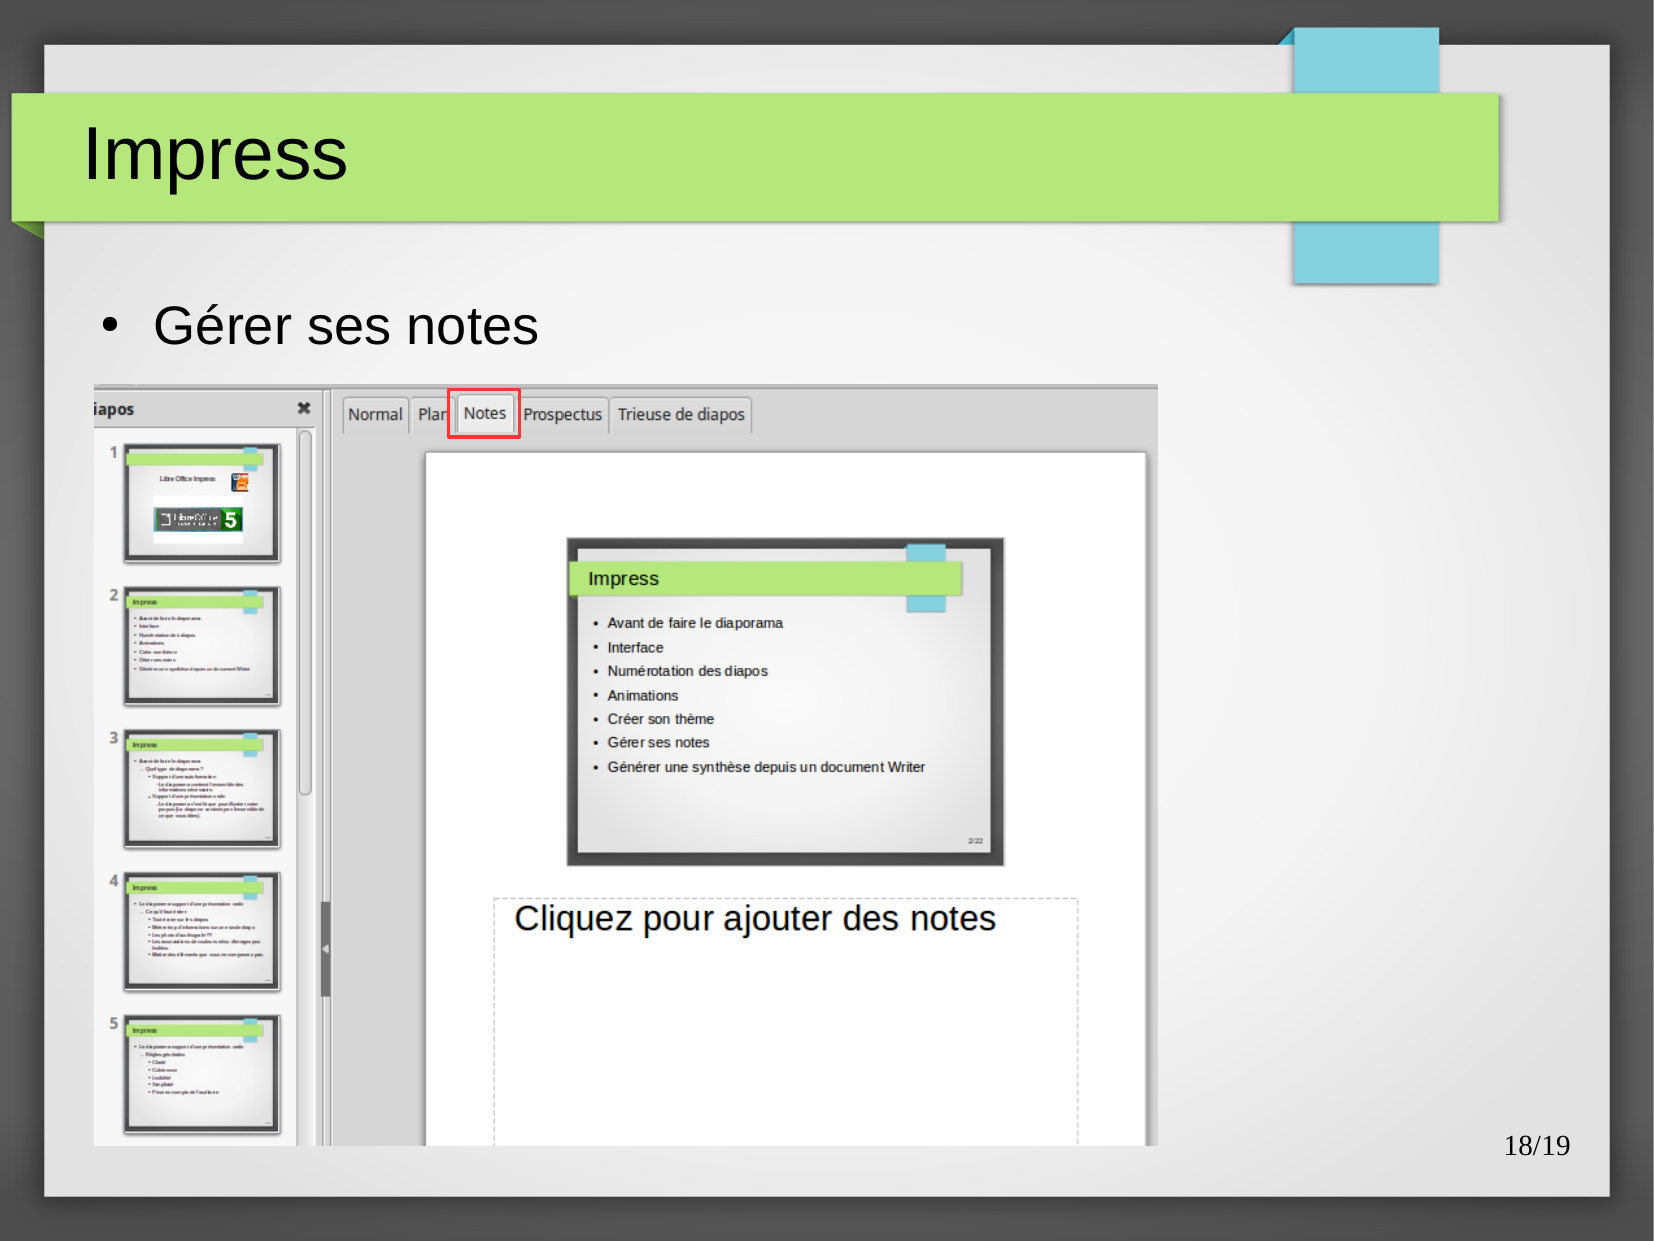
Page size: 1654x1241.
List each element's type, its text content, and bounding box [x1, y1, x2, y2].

picture [0, 0, 1654, 1241]
title Impress [82, 94, 1264, 213]
list Gérer ses notes [82, 295, 1571, 1015]
